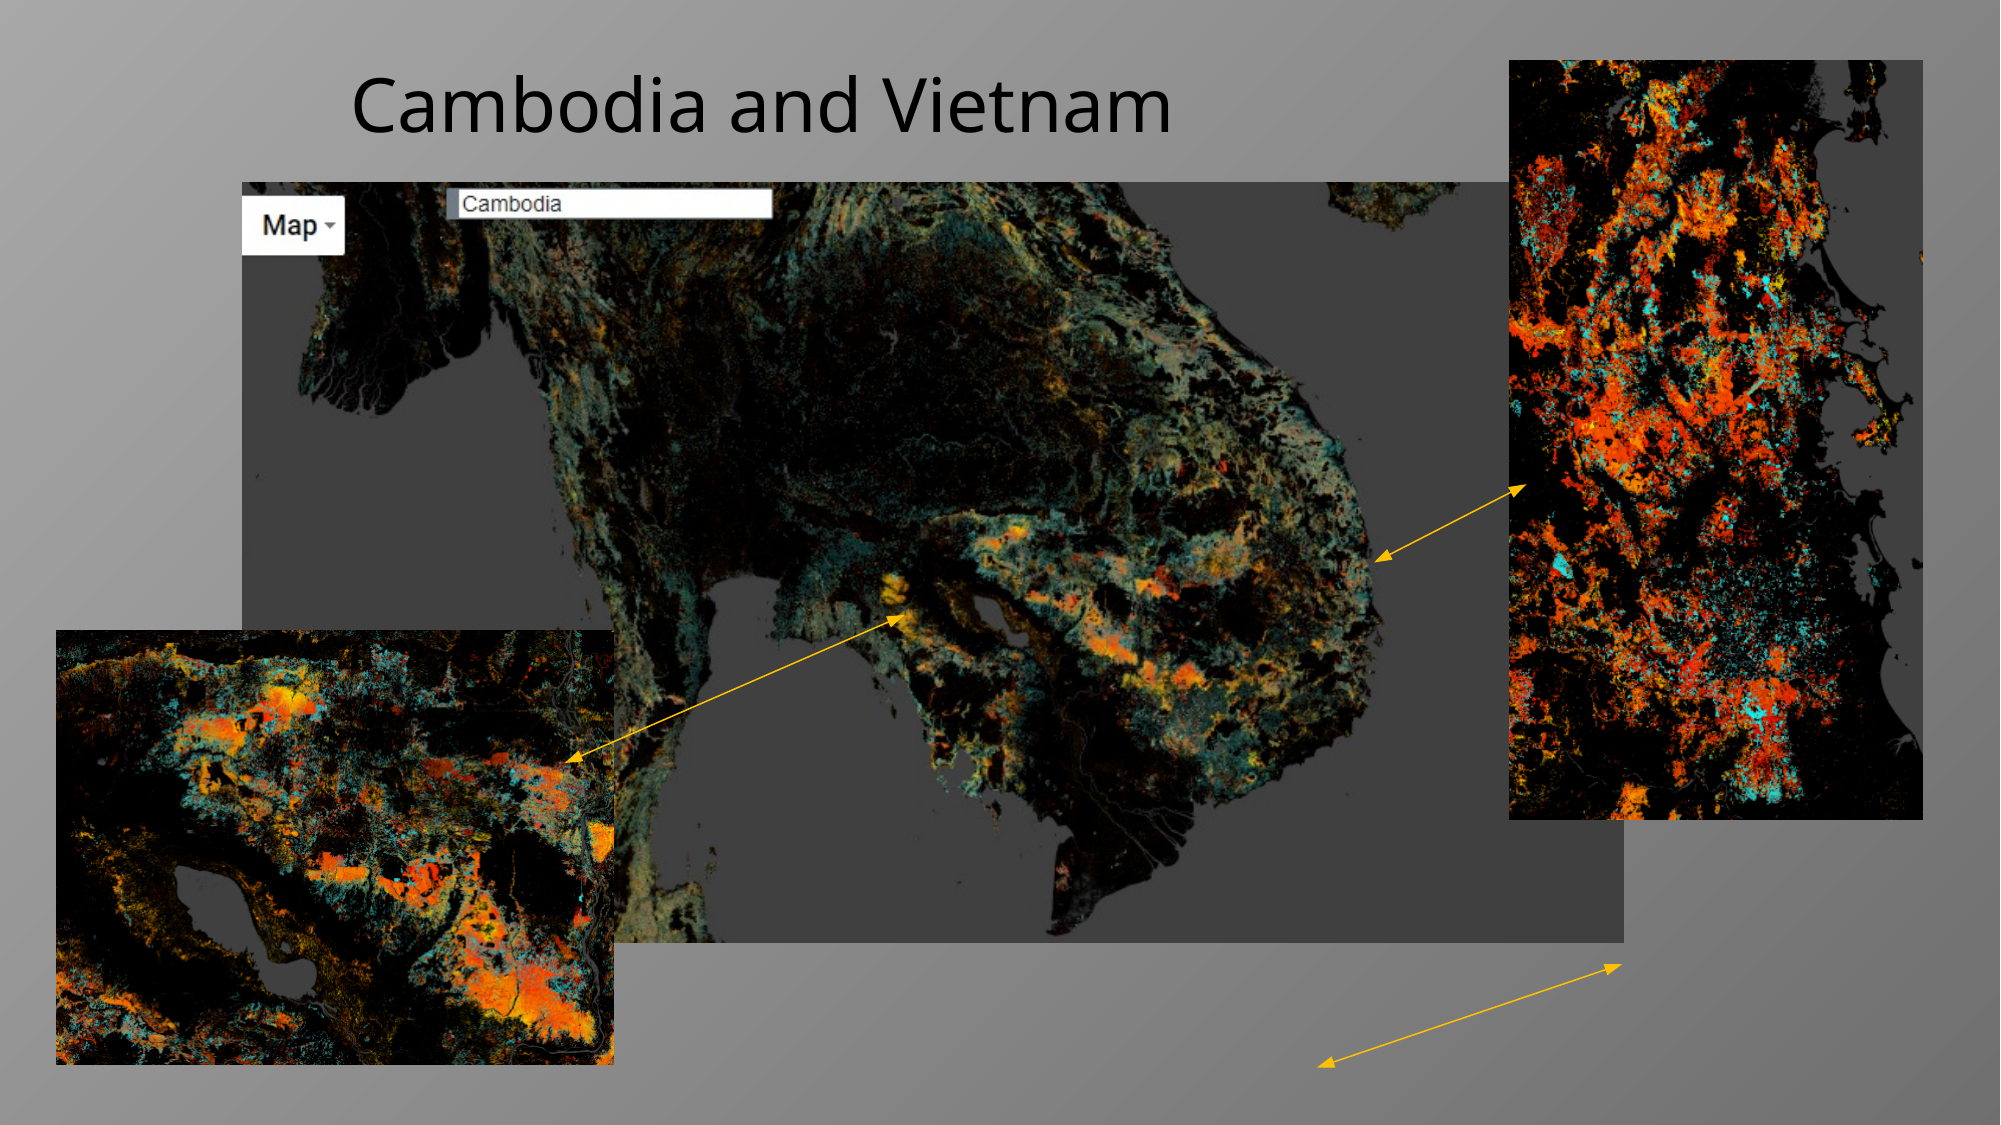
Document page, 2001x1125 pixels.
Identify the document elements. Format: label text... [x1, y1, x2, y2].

picture [56, 60, 1923, 1065]
title Cambodia and Vietnam [335, 56, 1251, 161]
